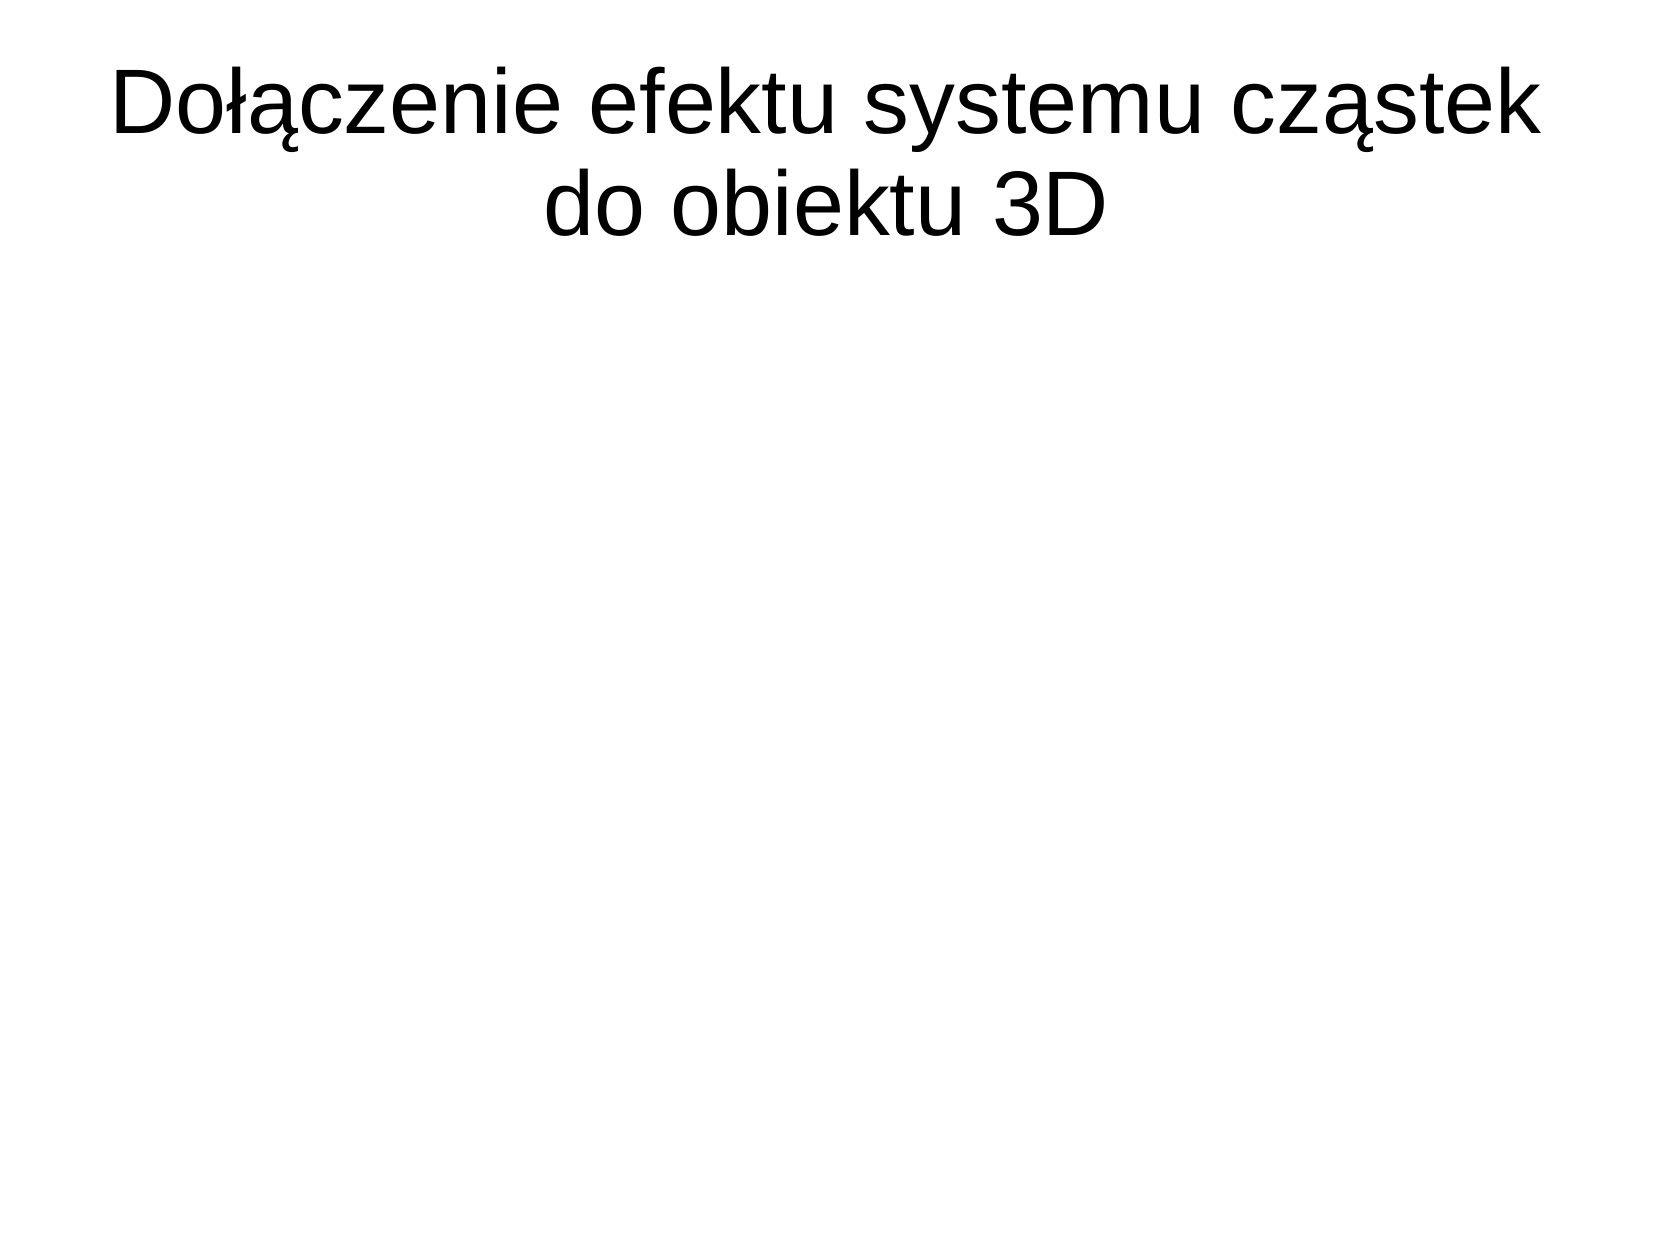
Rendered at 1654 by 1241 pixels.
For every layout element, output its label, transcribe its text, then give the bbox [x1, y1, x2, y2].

title Dołączenie efektu systemu cząstek do obiektu 3D [82, 49, 1571, 257]
